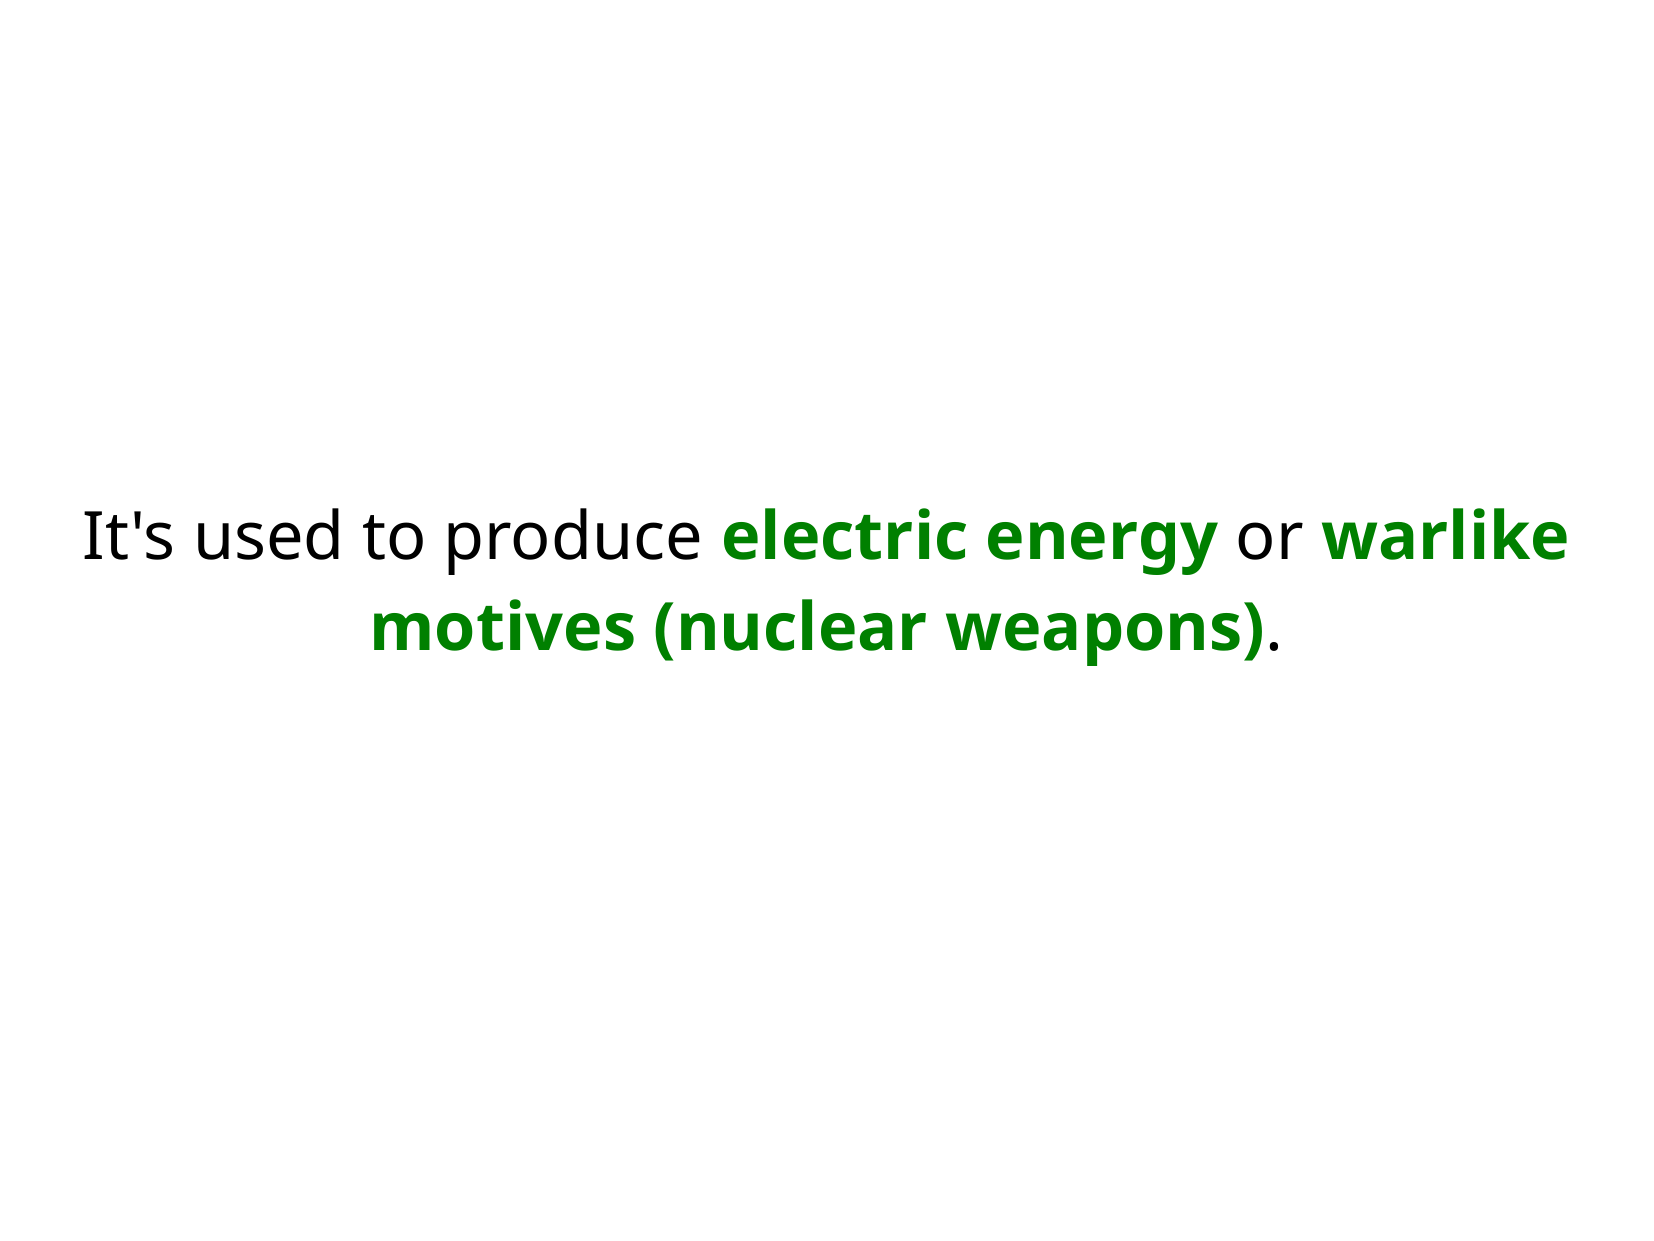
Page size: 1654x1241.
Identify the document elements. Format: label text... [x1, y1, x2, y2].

subtitle It's used to produce electric energy or warlike motives (nuclear weapons). [82, 56, 1571, 1102]
